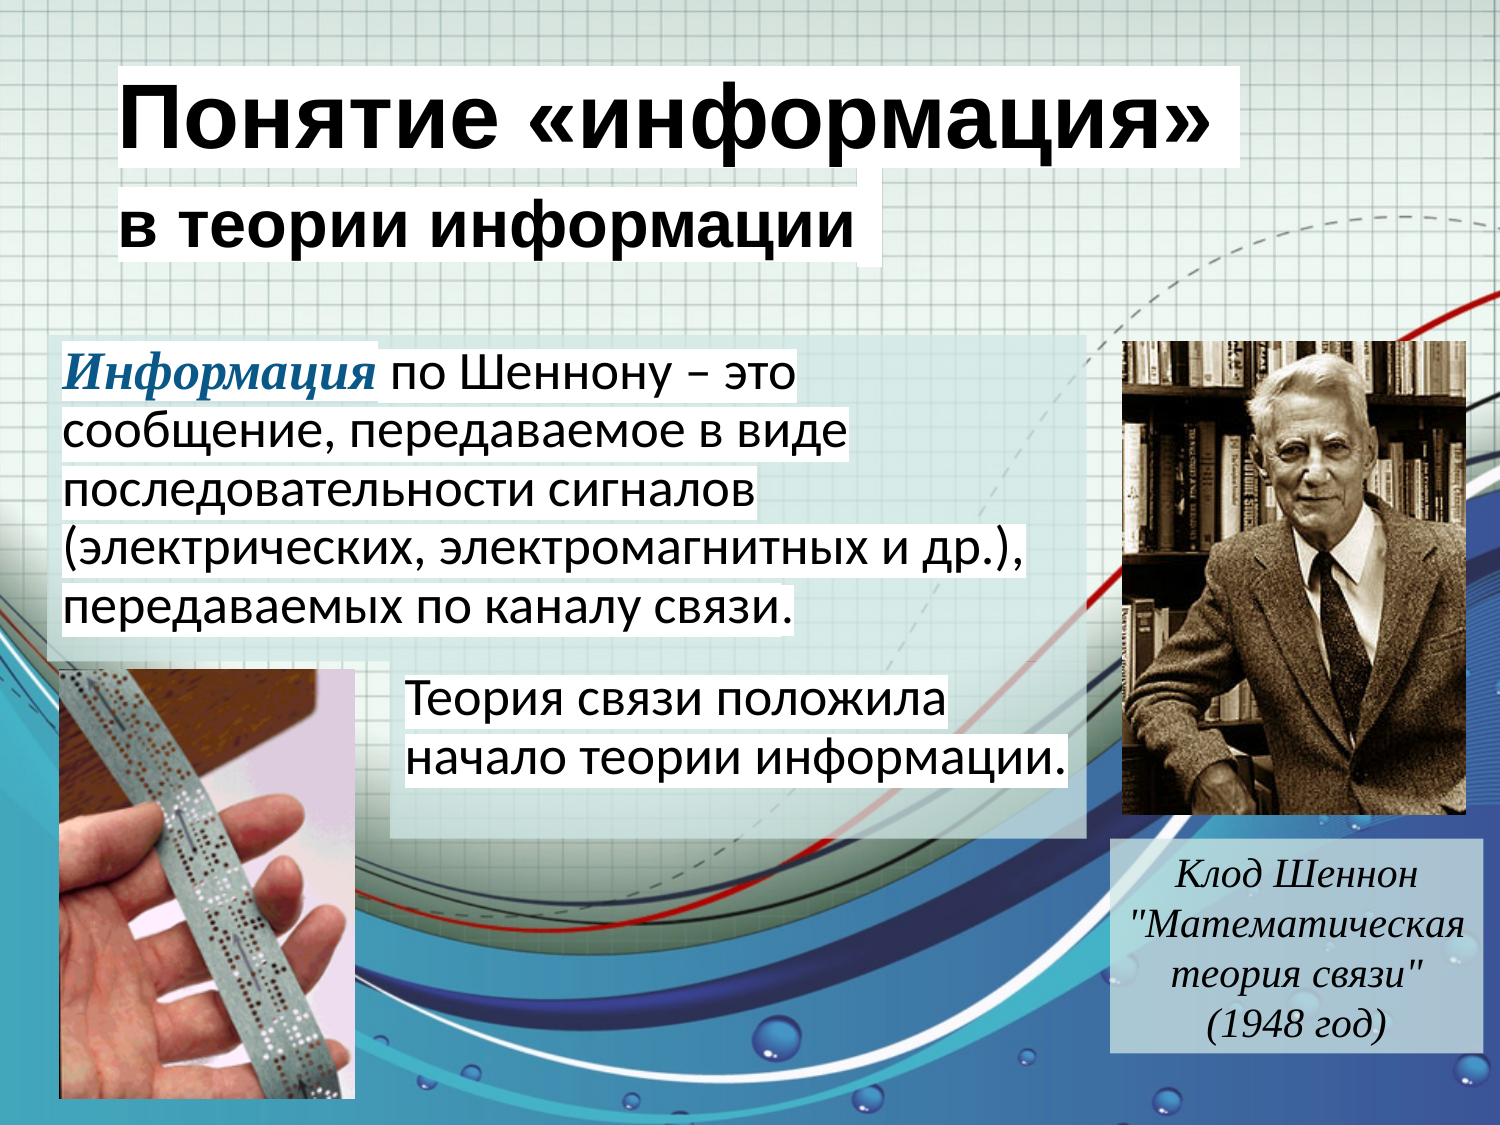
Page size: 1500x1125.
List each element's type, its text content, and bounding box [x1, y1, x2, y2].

list Информация по Шеннону – это сообщение, передаваемое в виде последовательности сигналов (электрических, электромагнитных и др.), передаваемых по каналу связи. [47, 334, 1087, 662]
title Понятие «информация» в теории информации [103, 56, 1397, 281]
list Теория связи положила начало теории информации. [389, 661, 1087, 839]
text_box Клод Шеннон "Математическая теория связи" (1948 год) [1110, 838, 1484, 1054]
picture [0, 0, 1500, 1125]
